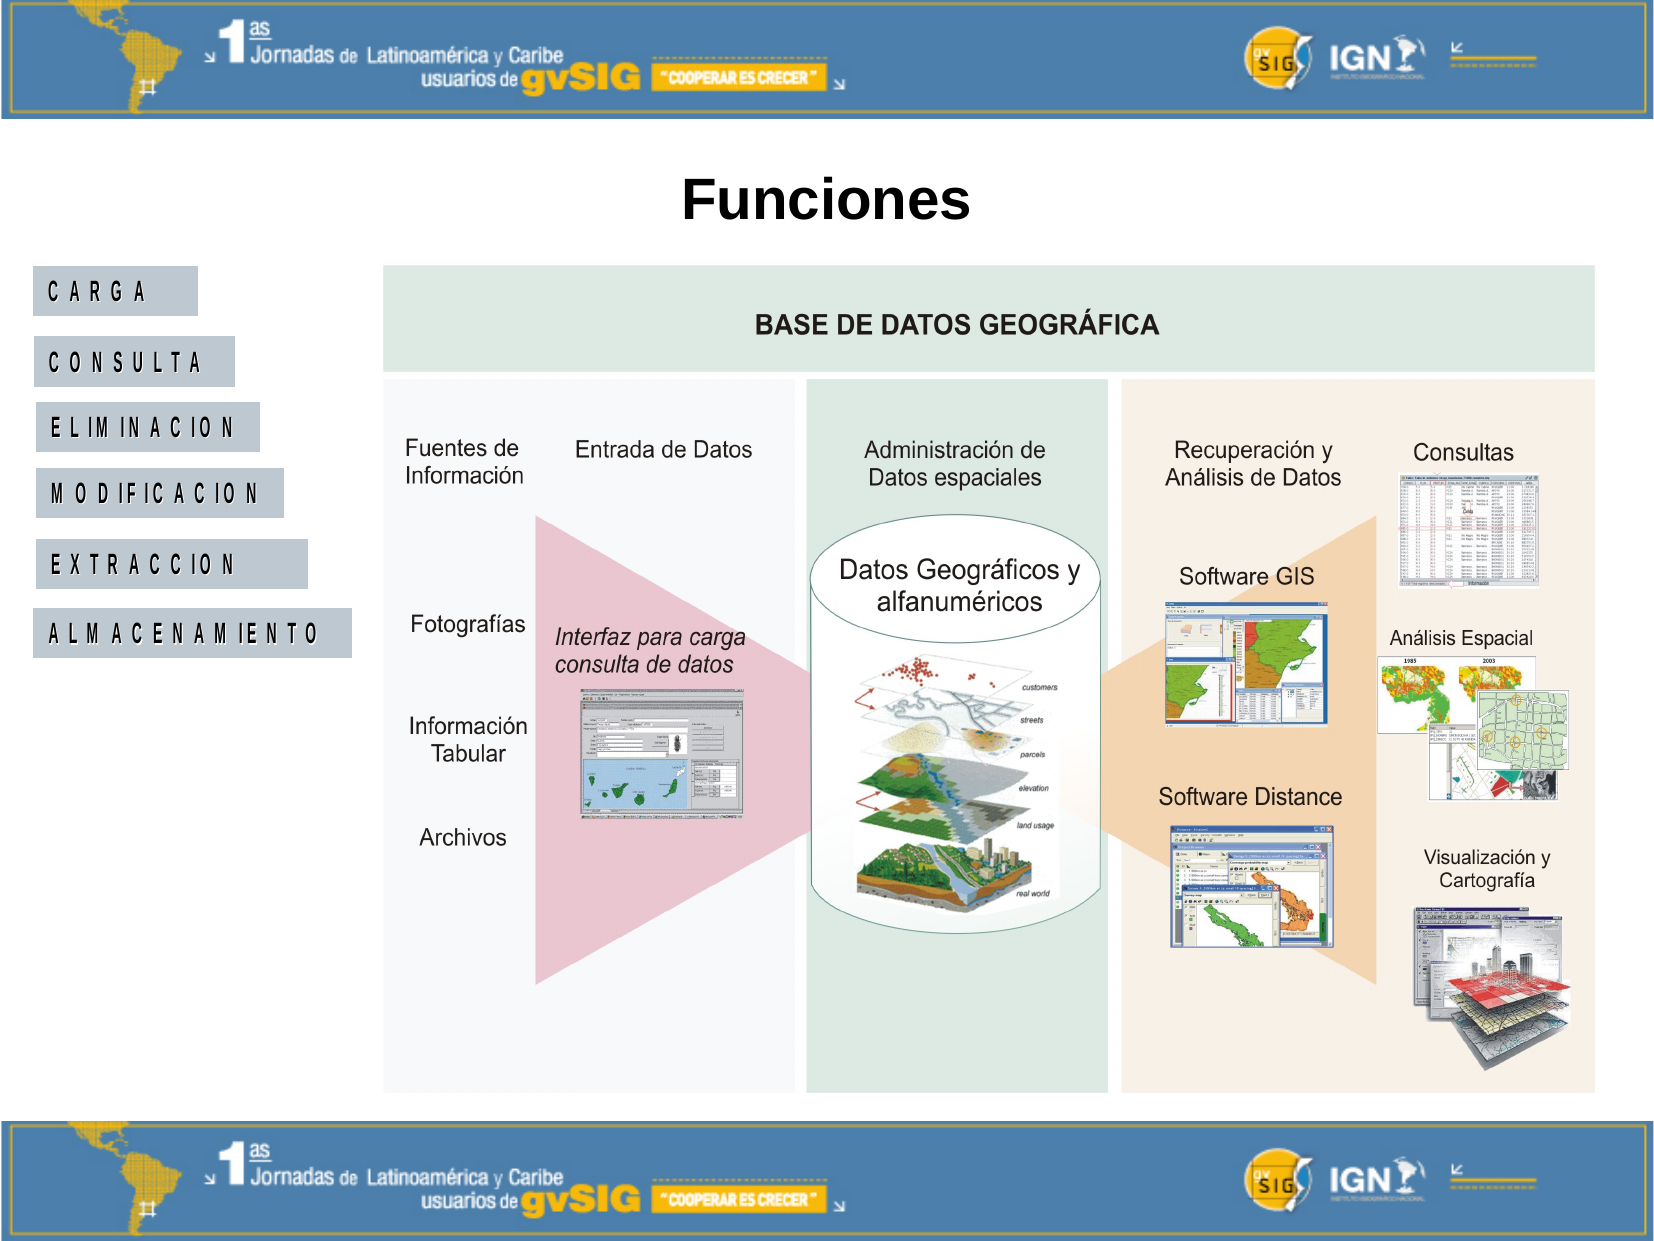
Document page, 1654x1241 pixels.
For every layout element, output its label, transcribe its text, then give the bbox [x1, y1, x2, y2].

picture [383, 265, 1595, 1093]
picture [32, 265, 355, 661]
picture [0, 1121, 1654, 1241]
title Funciones [82, 159, 1571, 239]
picture [0, 0, 1654, 119]
